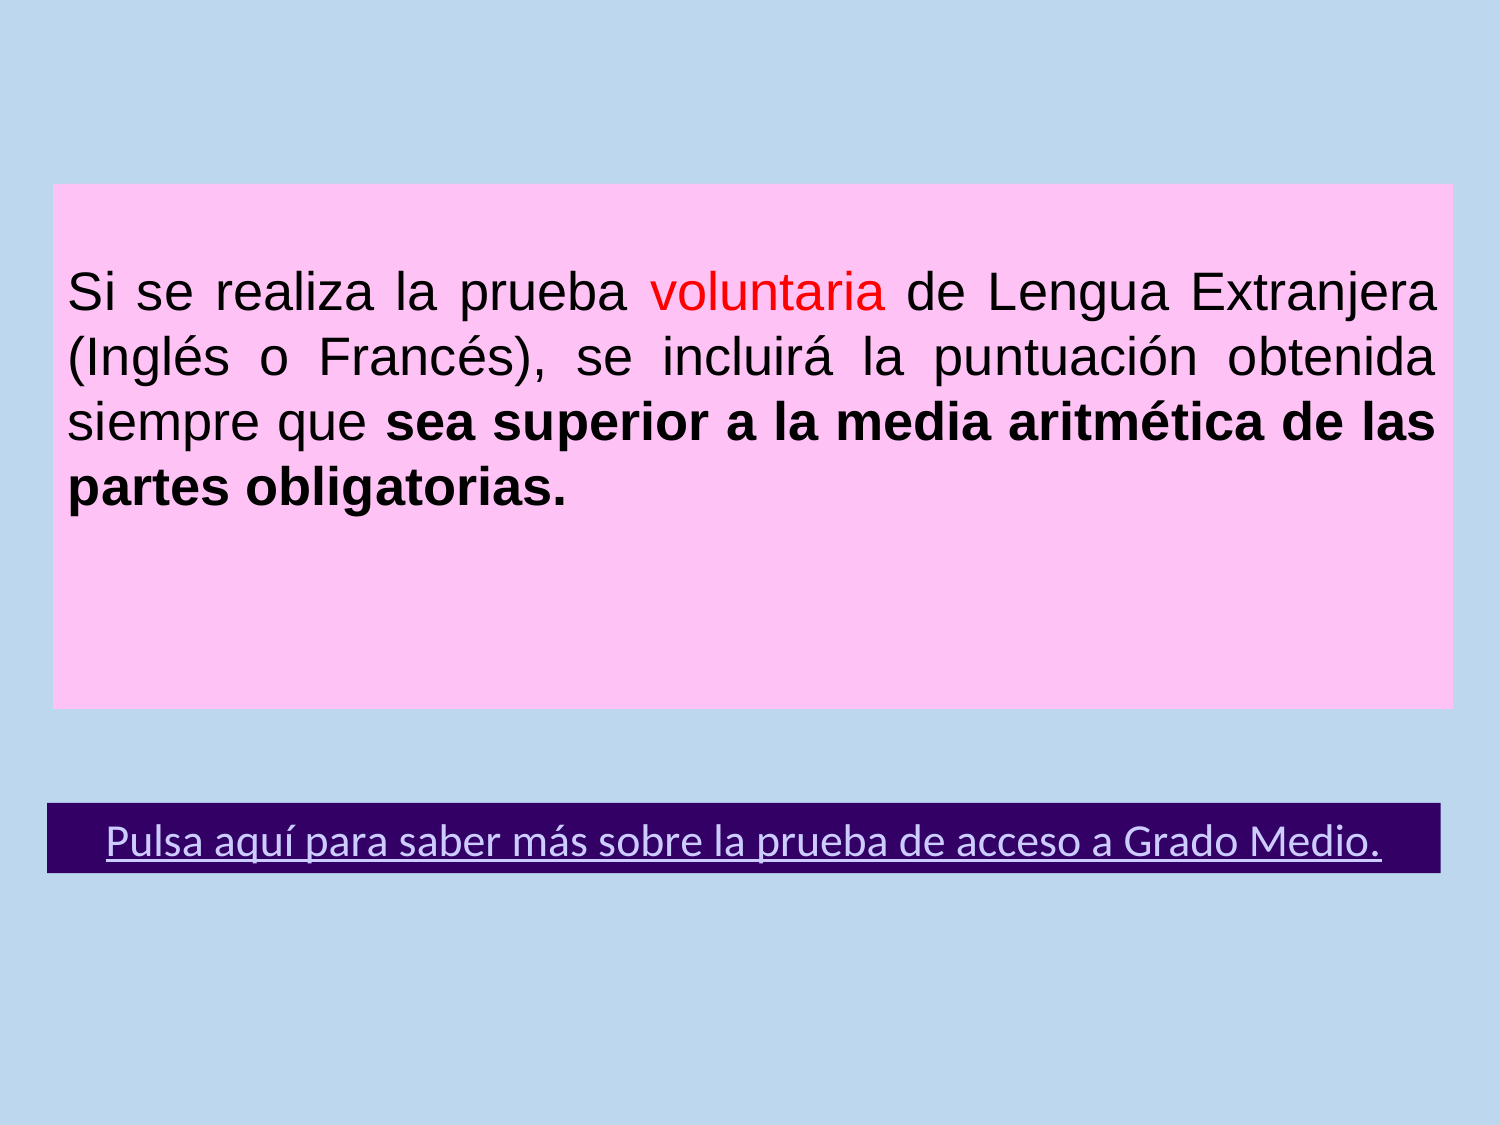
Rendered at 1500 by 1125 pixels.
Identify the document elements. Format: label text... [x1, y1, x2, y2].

text_box Si se realiza la prueba voluntaria de Lengua Extranjera (Inglés o Francés), se incluirá la puntuación obtenida siempre que sea superior a la media aritmética de las partes obligatorias. [53, 183, 1453, 709]
text_box Pulsa aquí para saber más sobre la prueba de acceso a Grado Medio. [47, 802, 1441, 874]
